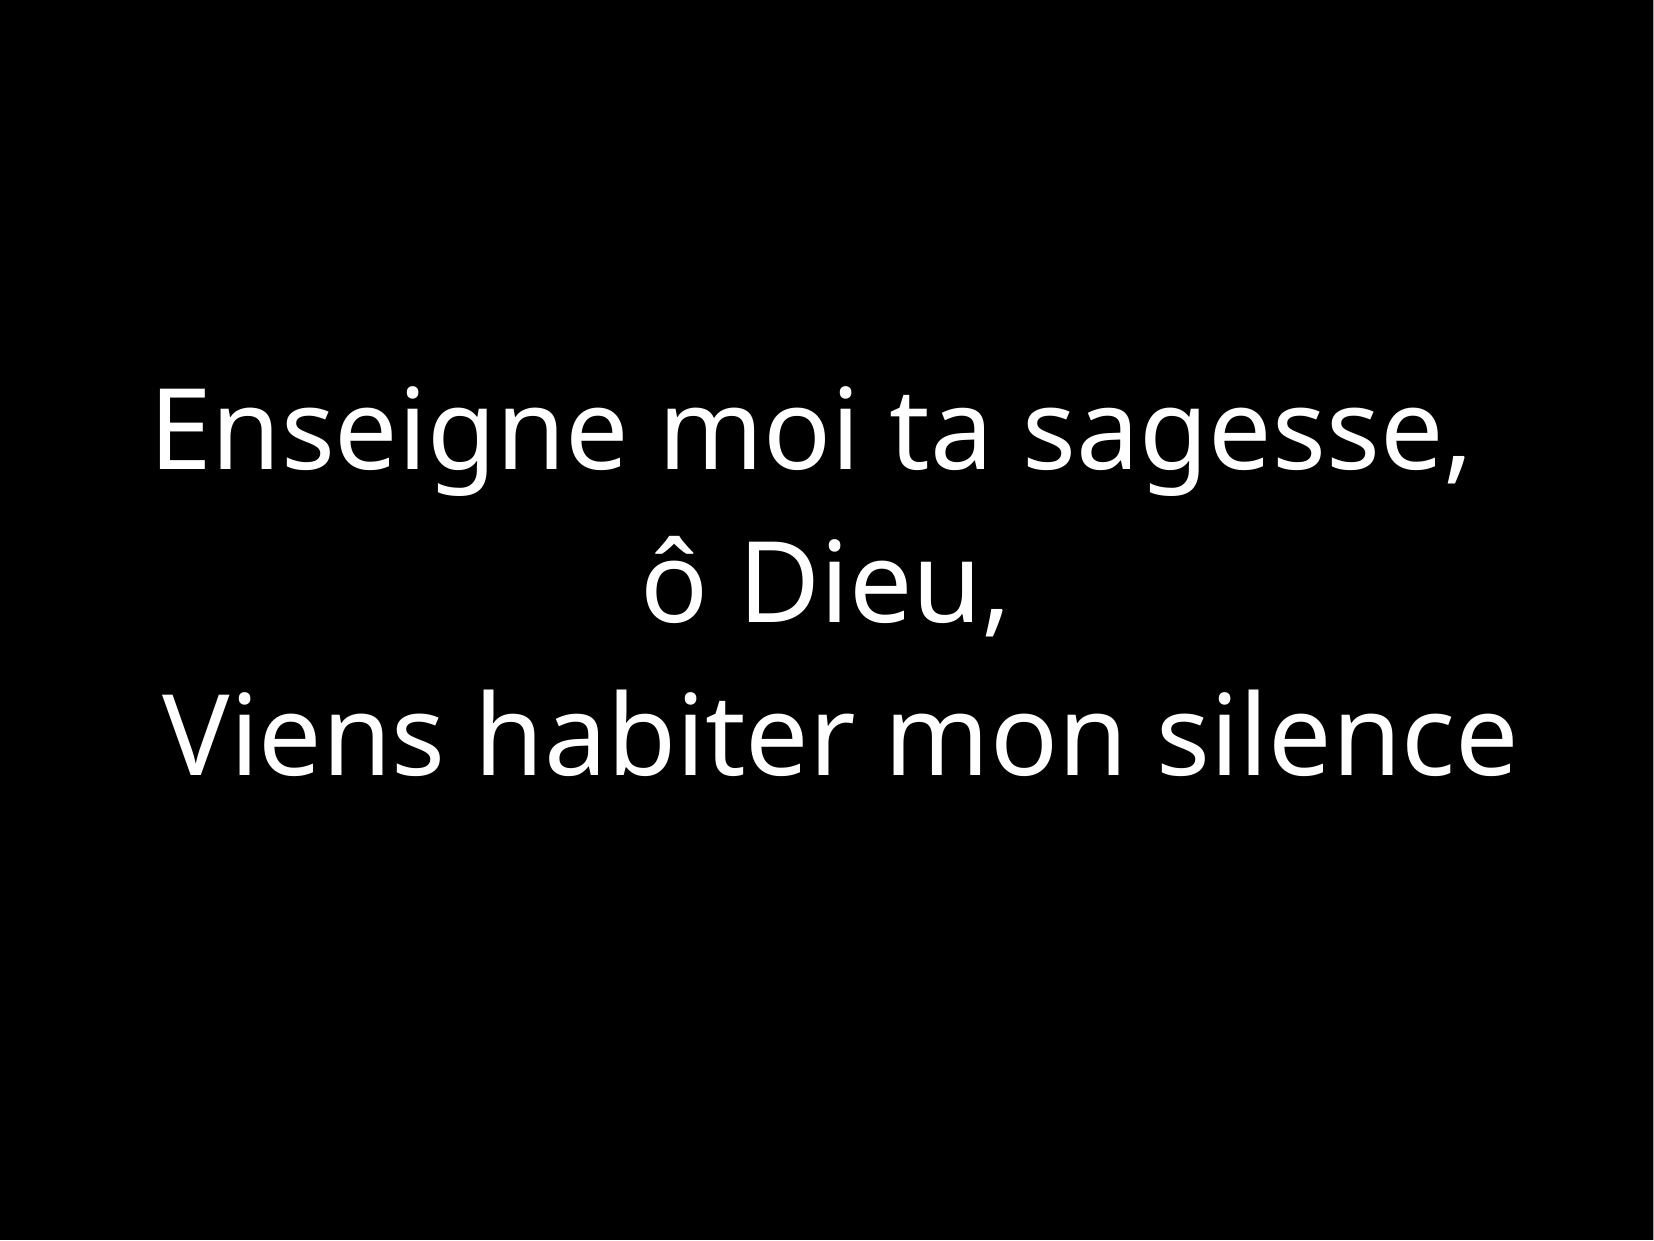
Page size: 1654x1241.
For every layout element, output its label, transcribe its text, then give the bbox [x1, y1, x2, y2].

subtitle Enseigne moi ta sagesse, ô Dieu, Viens habiter mon silence [82, 49, 1571, 1109]
